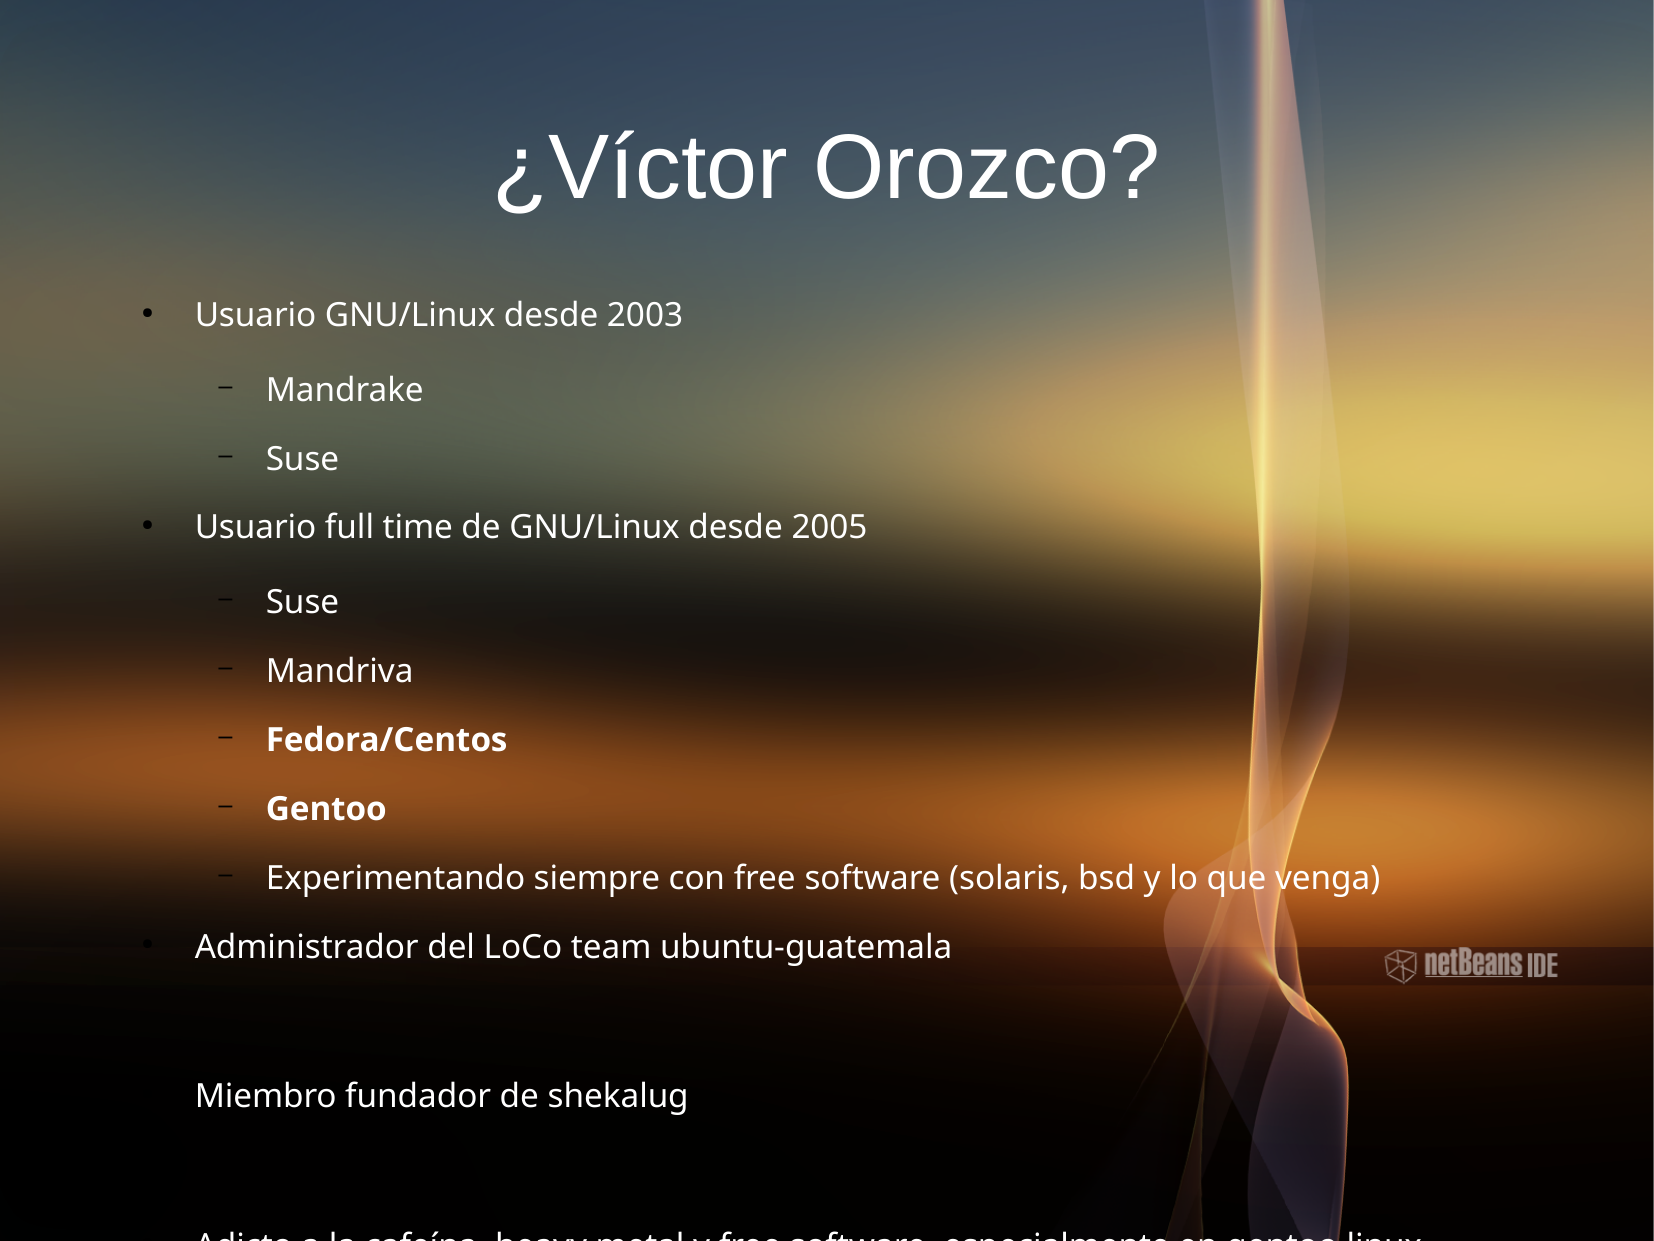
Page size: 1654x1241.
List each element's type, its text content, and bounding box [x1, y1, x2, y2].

picture [0, 0, 1654, 1241]
list Usuario GNU/Linux desde 2003 Mandrake Suse Usuario full time de GNU/Linux desde 2005 Suse Mandriva Fedora/Centos Gentoo Experimentando siempre con free software (solaris, bsd y lo que venga) Administrador del LoCo team ubuntu-guatemala Miembro fundador de shekalug Adicto a la cafeína, heavy metal y free software, especialmente en gentoo linux [124, 291, 1530, 1241]
title ¿Víctor Orozco? [124, 63, 1530, 271]
